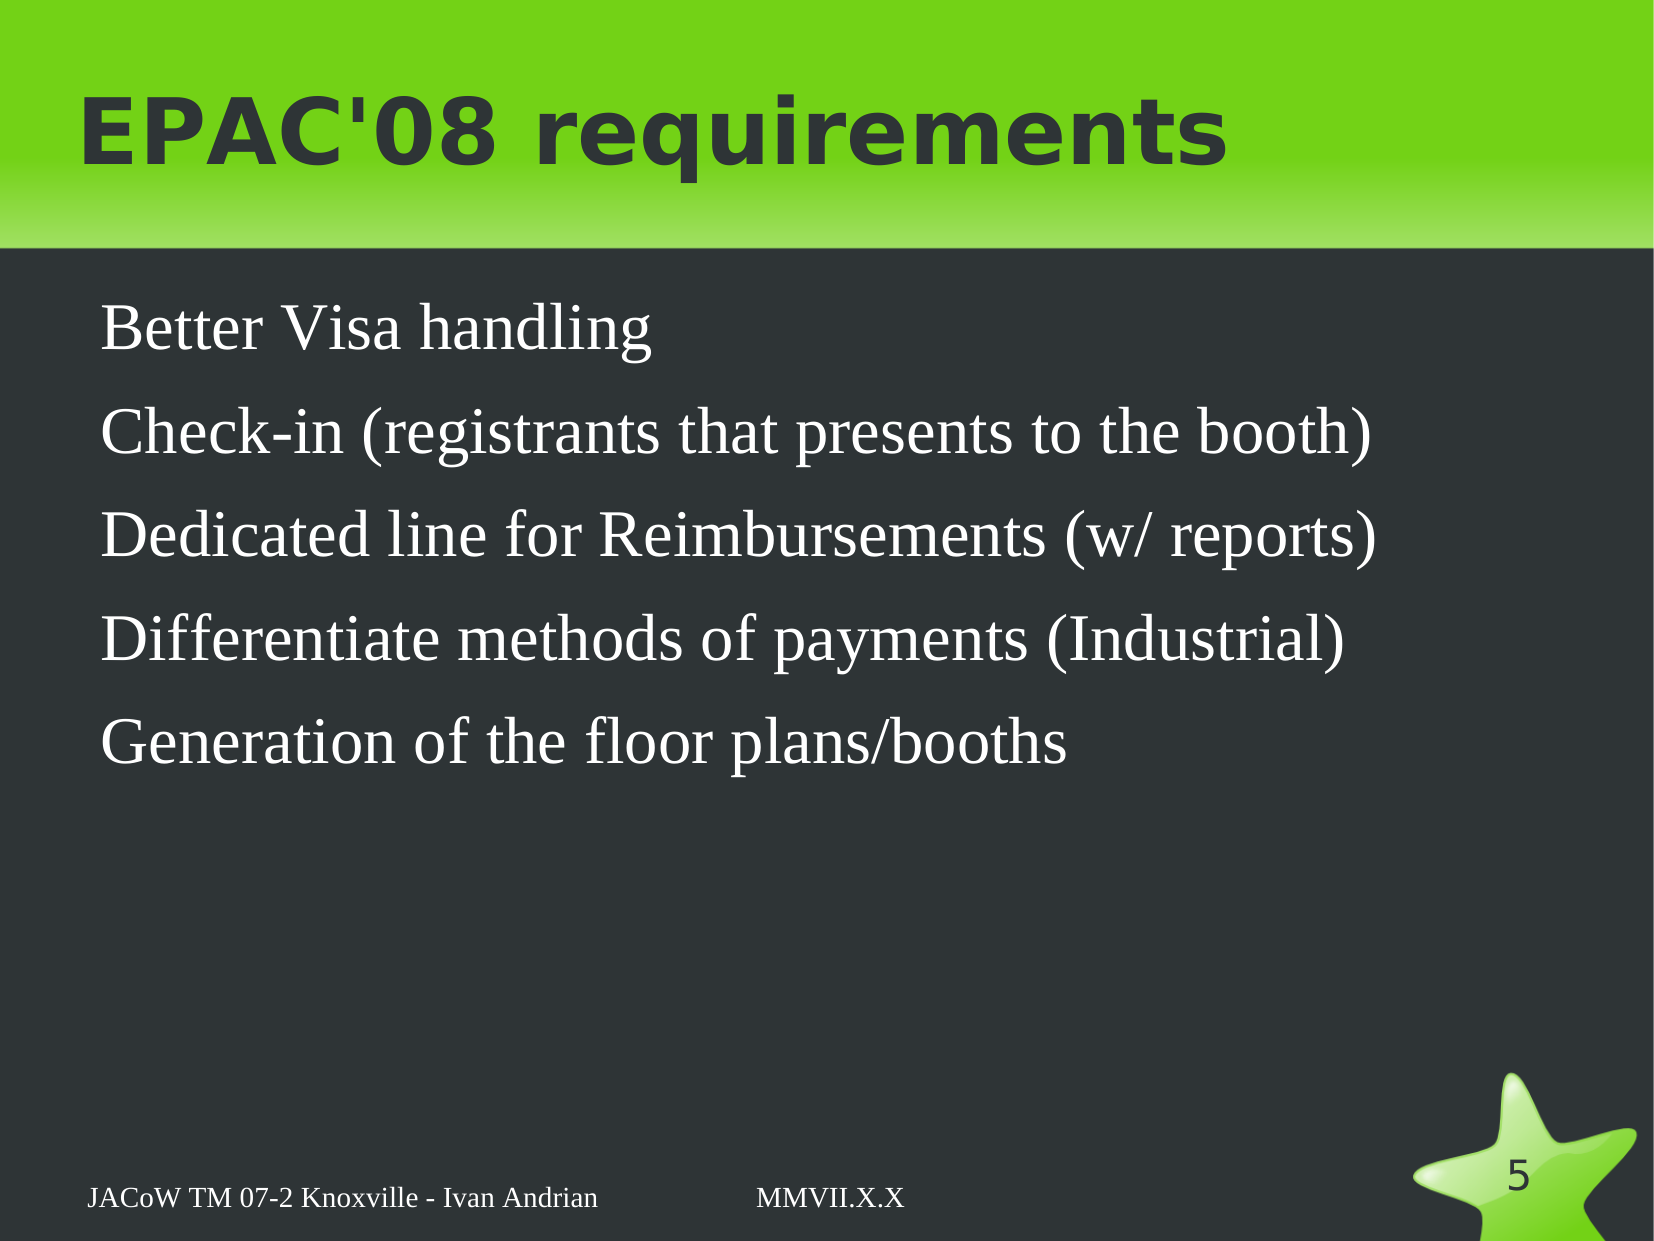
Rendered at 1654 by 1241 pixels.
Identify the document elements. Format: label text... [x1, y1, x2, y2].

title EPAC'08 requirements [76, 29, 1565, 237]
picture [0, 0, 1654, 1241]
list Better Visa handling Check-in (registrants that presents to the booth) Dedicated line for Reimbursements (w/ reports) Differentiate methods of payments (Industrial) Generation of the floor plans/booths [82, 290, 1571, 1094]
